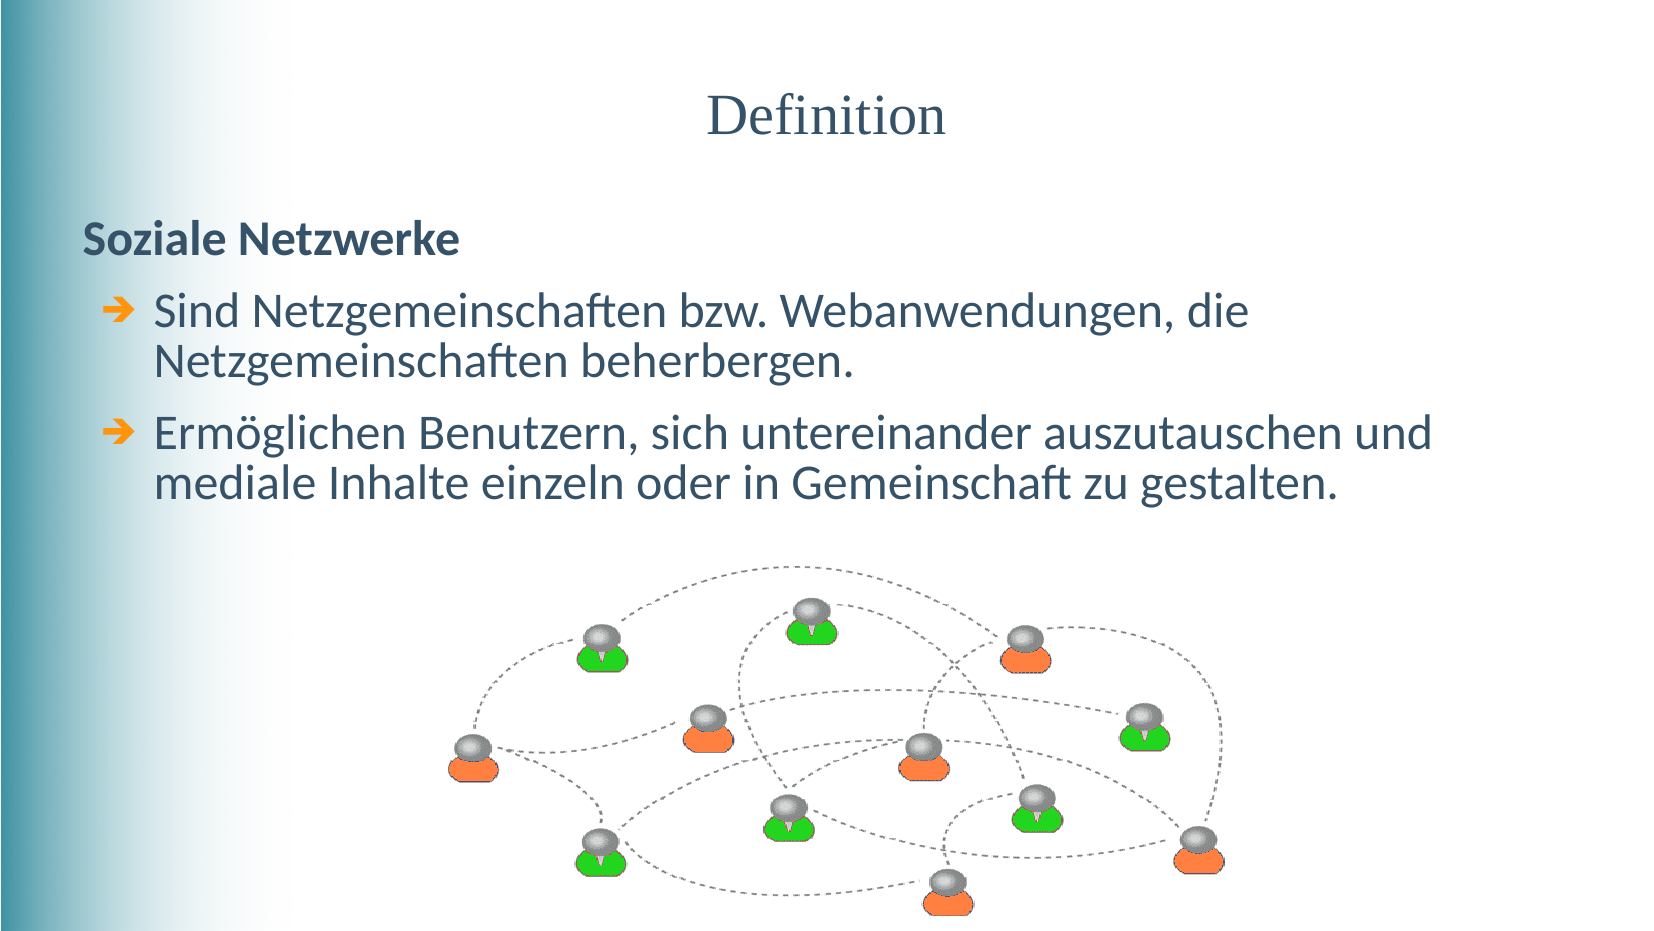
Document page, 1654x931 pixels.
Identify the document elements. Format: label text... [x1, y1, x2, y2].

picture [1, 0, 299, 931]
picture [448, 566, 1225, 916]
title Definition [82, 37, 1571, 193]
list Soziale Netzwerke Sind Netzgemeinschaften bzw. Webanwendungen, die Netzgemeinschaften beherbergen. Ermöglichen Benutzern, sich untereinander auszutauschen und mediale Inhalte einzeln oder in Gemeinschaft zu gestalten. [82, 217, 1538, 594]
